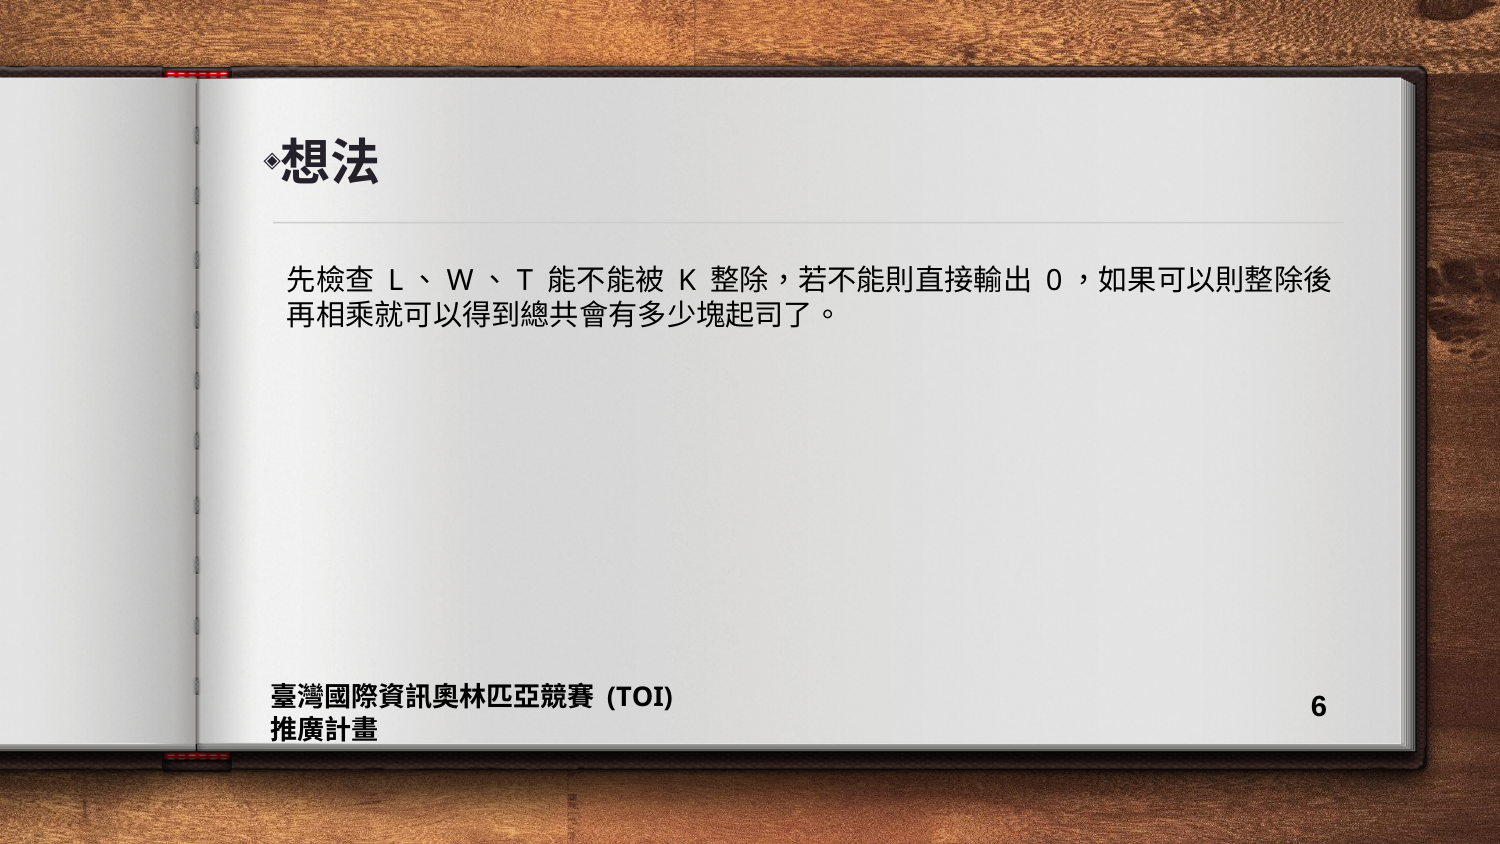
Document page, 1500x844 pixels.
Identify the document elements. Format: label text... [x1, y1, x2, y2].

text_box 想法 [248, 115, 1190, 205]
text_box 6 [1295, 672, 1386, 737]
text_box 先檢查 L、W、T 能不能被 K 整除，若不能則直接輸出 0，如果可以則整除後再相乘就可以得到總共會有多少塊起司了。 [271, 253, 1369, 340]
